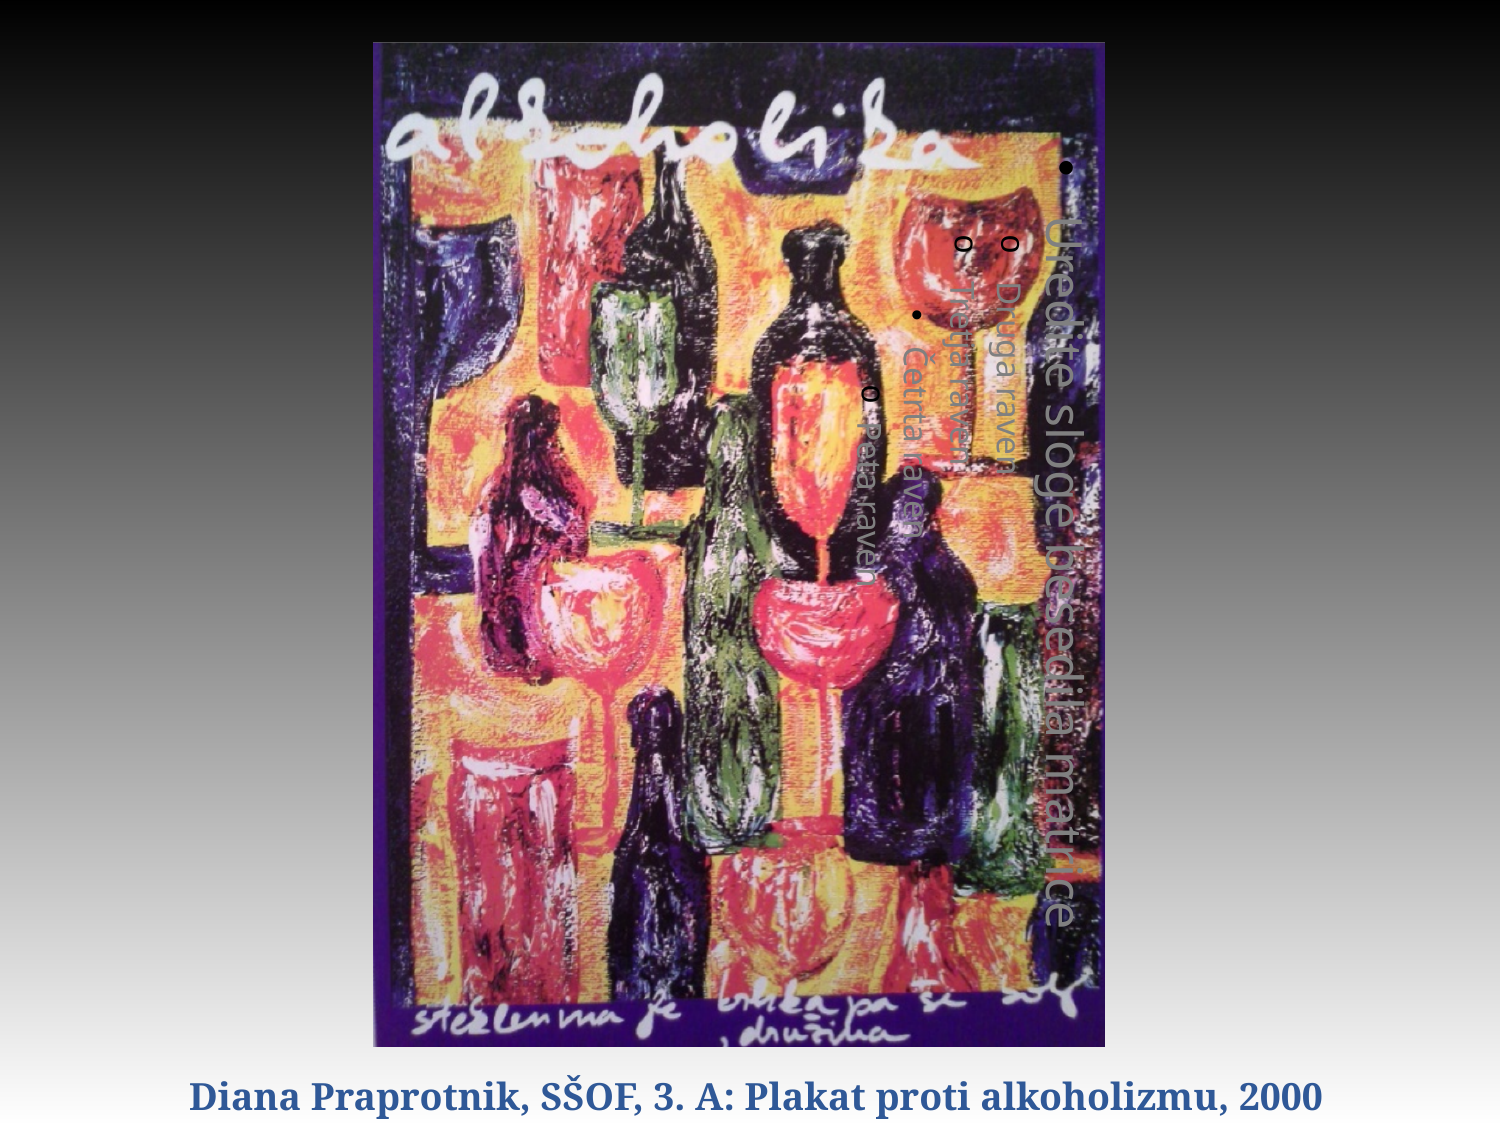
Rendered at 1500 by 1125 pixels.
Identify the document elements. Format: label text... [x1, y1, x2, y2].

title Diana Praprotnik, SŠOF, 3. A: Plakat proti alkoholizmu, 2000 [76, 862, 1427, 1125]
picture [372, 42, 1105, 1047]
